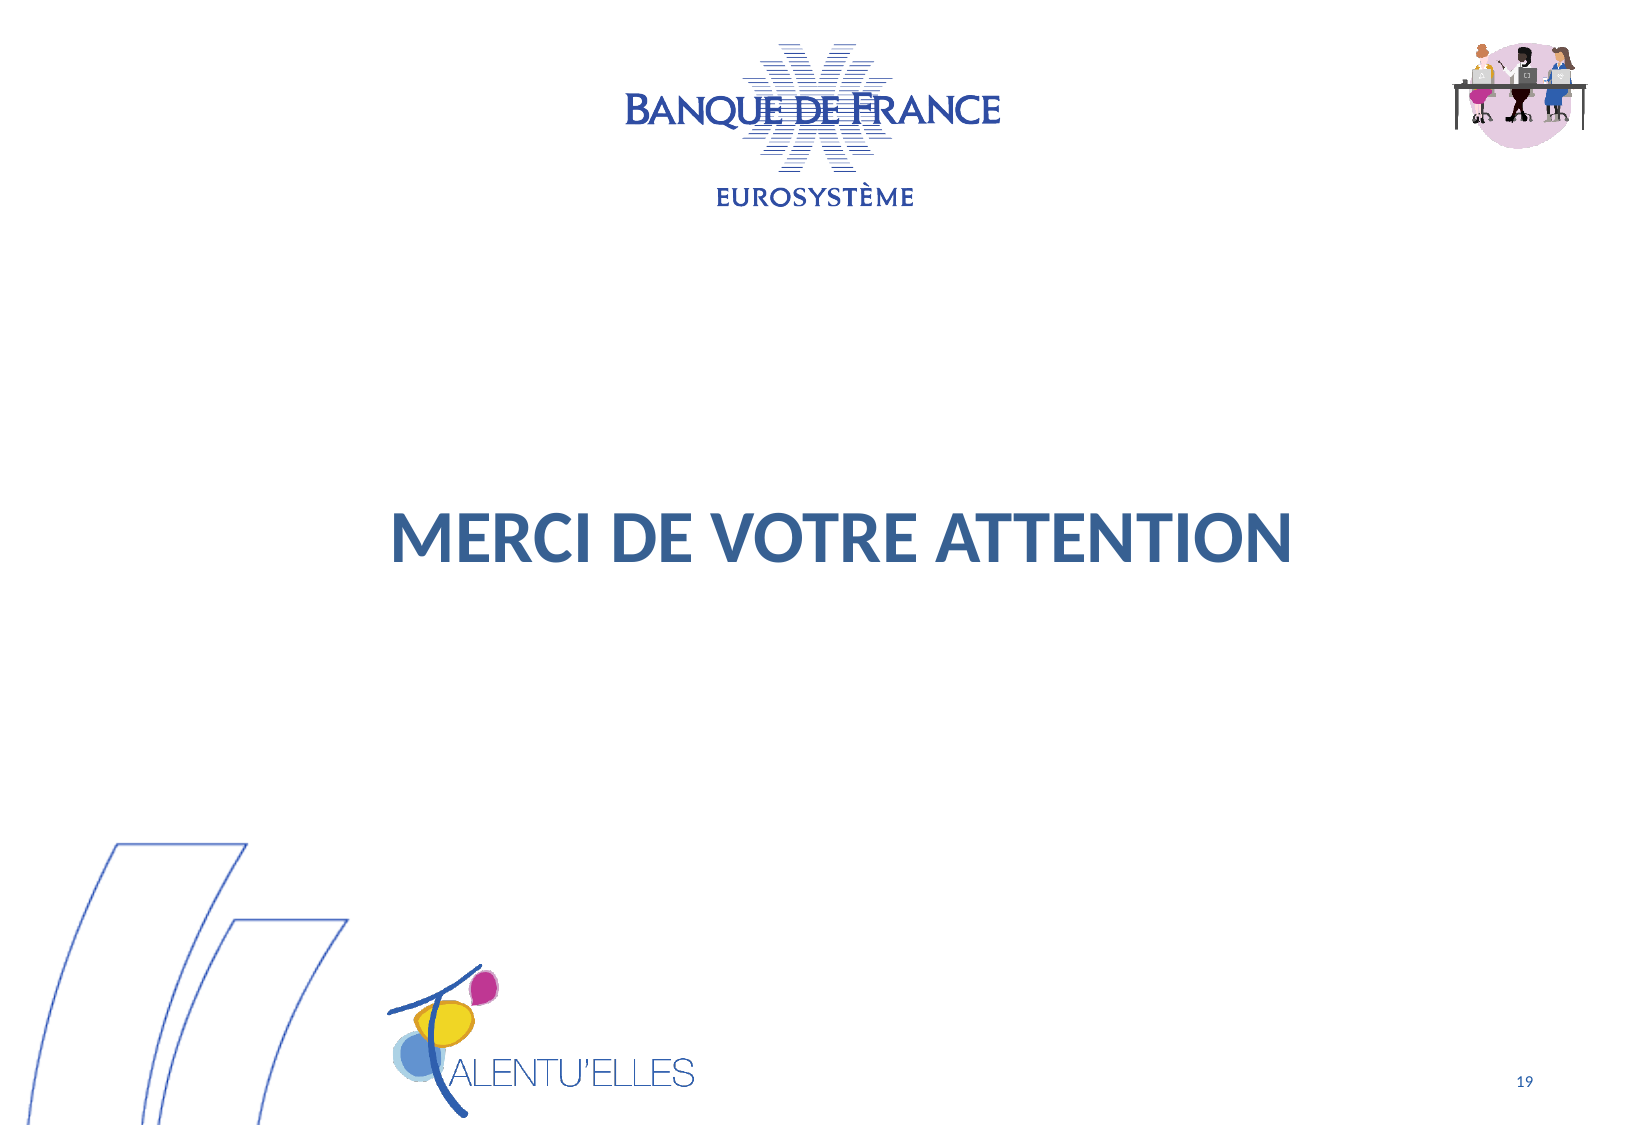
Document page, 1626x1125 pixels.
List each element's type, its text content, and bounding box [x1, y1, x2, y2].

slide_number <numéro> [1452, 1062, 1549, 1123]
picture [1439, 17, 1602, 195]
text_box MERCI DE VOTRE ATTENTION [269, 479, 1415, 585]
picture [624, 41, 1001, 208]
picture [0, 656, 1007, 1125]
